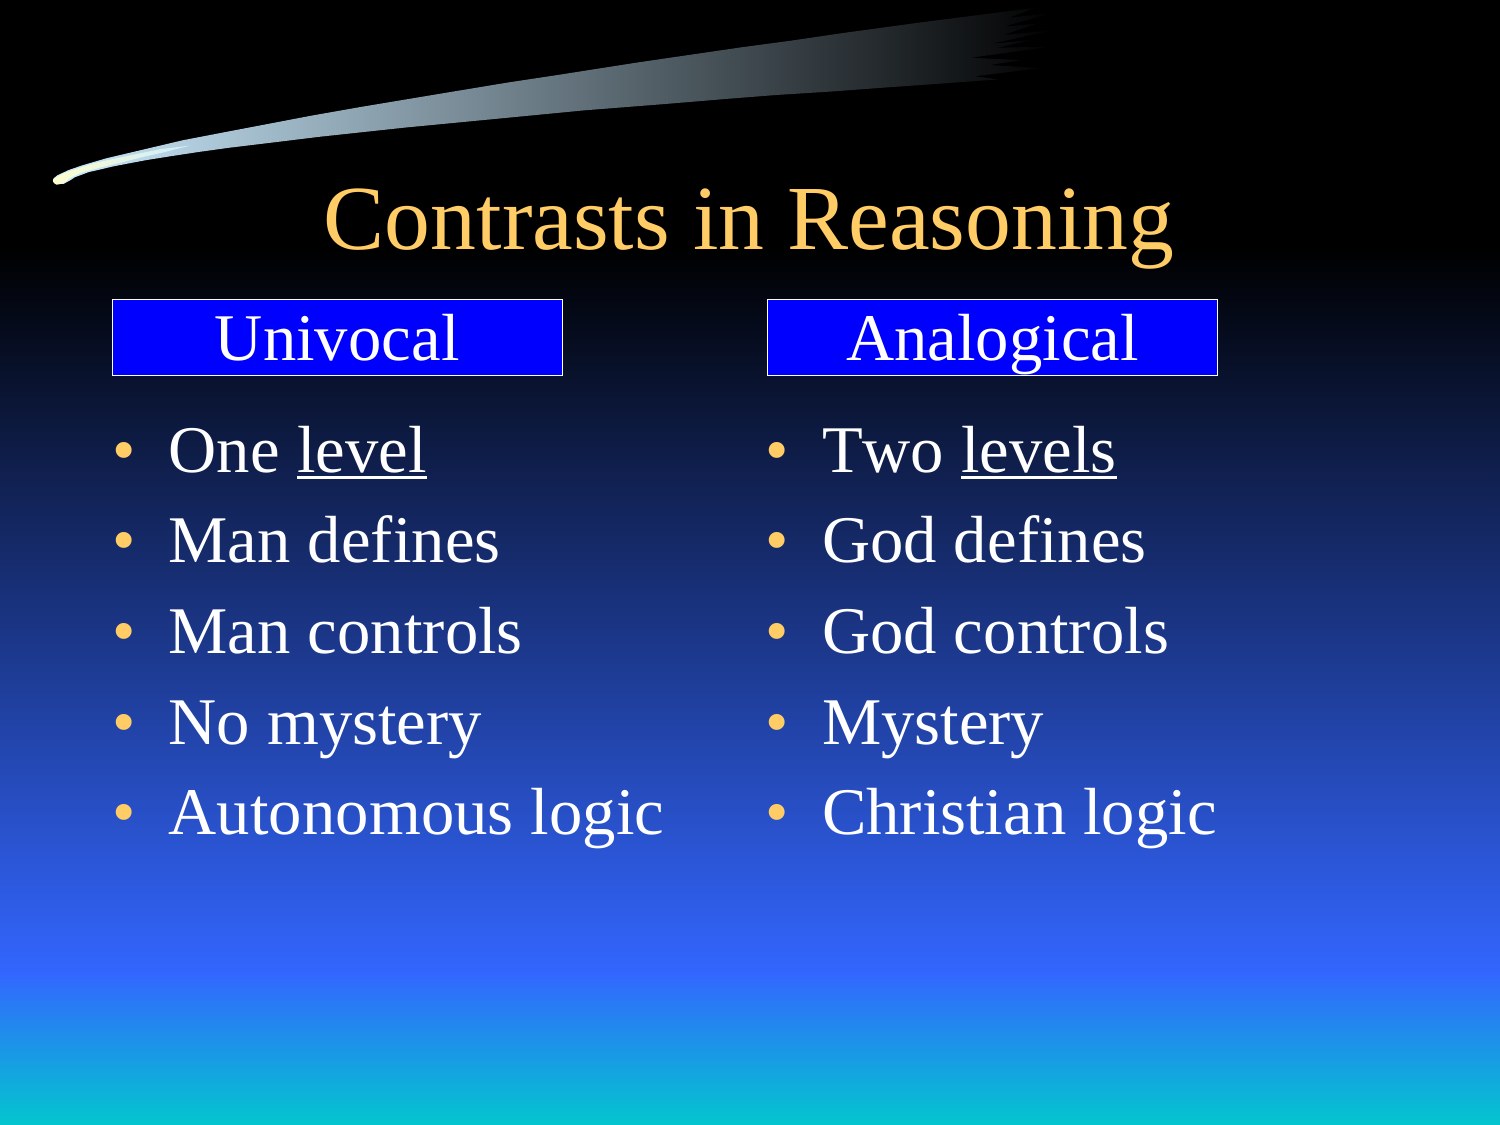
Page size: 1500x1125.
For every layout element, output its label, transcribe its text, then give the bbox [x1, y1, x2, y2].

text_box Univocal [112, 299, 563, 376]
list Two levels God defines God controls Mystery Christian logic [765, 412, 1388, 938]
list One level Man defines Man controls No mystery Autonomous logic [112, 412, 735, 938]
text_box Analogical [767, 299, 1218, 376]
title Contrasts in Reasoning [112, 124, 1388, 313]
